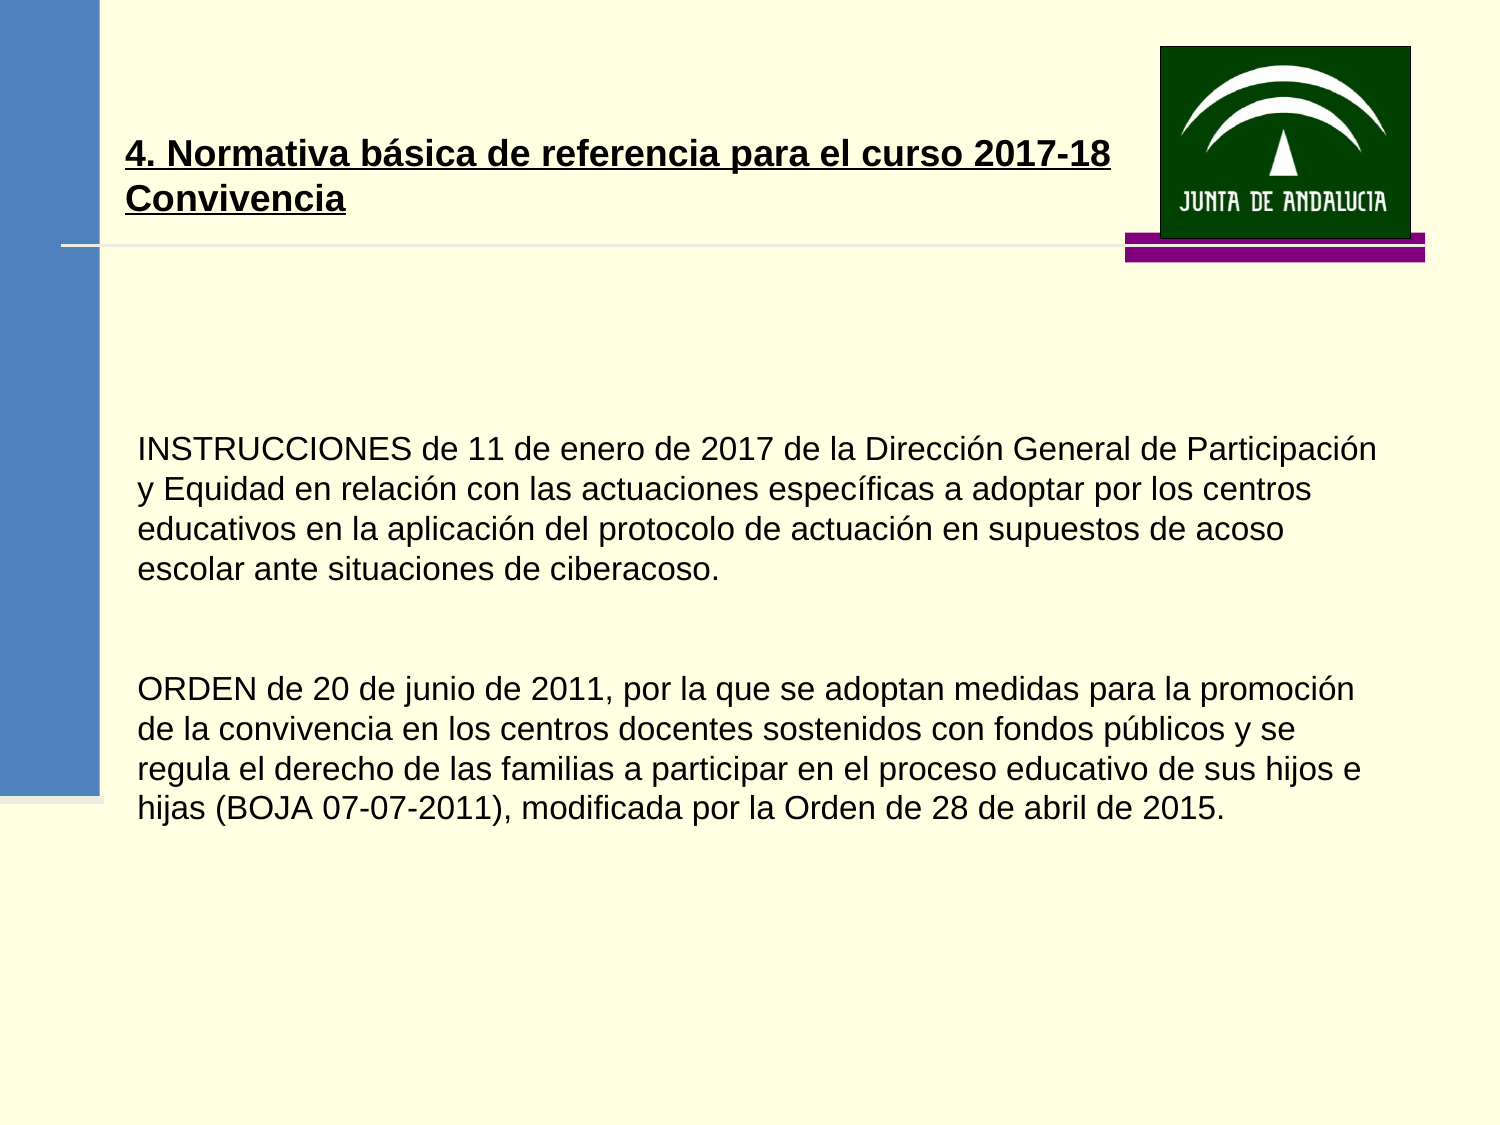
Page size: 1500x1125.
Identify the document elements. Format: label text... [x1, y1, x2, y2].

text_box 4. Normativa básica de referencia para el curso 2017-18 Convivencia [124, 124, 1426, 313]
picture [1160, 46, 1410, 239]
text_box INSTRUCCIONES de 11 de enero de 2017 de la Dirección General de Participación y Equidad en relación con las actuaciones específicas a adoptar por los centros educativos en la aplicación del protocolo de actuación en supuestos de acoso escolar ante situaciones de ciberacoso. ORDEN de 20 de junio de 2011, por la que se adoptan medidas para la promoción de la convivencia en los centros docentes sostenidos con fondos públicos y se regula el derecho de las familias a participar en el proceso educativo de sus hijos e hijas (BOJA 07-07-2011), modificada por la Orden de 28 de abril de 2015. [137, 387, 1400, 999]
